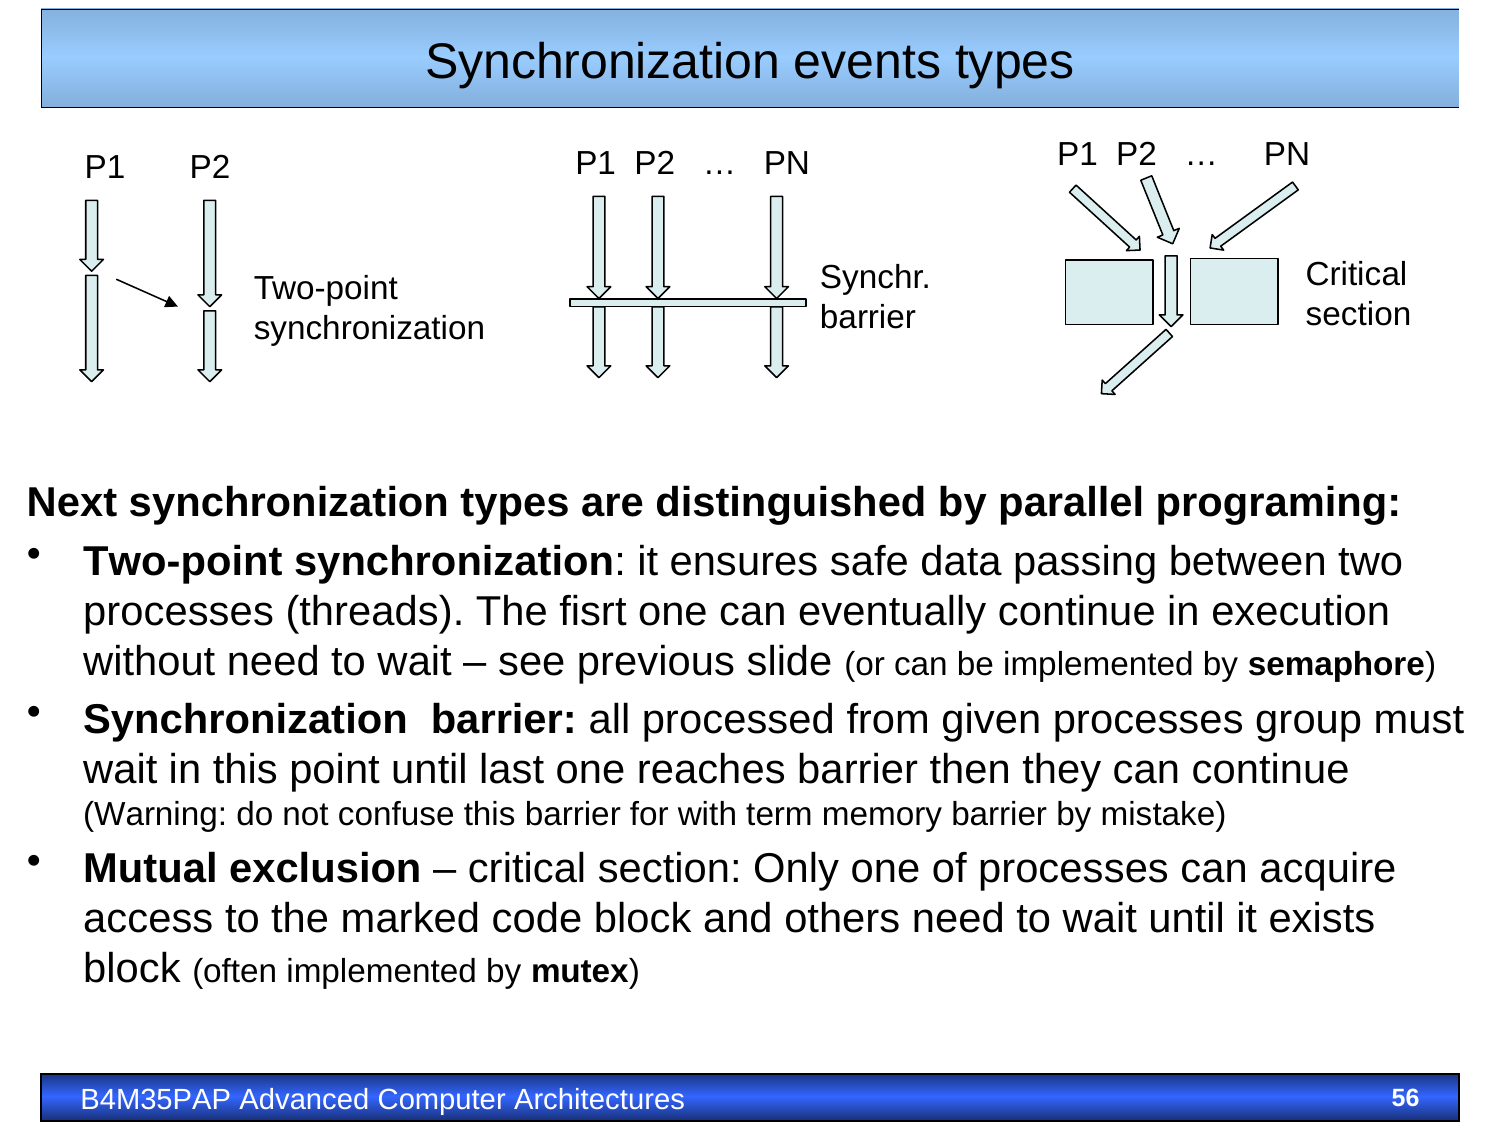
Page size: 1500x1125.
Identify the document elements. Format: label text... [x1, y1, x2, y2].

text_box [116, 279, 178, 307]
text_box P1 P2 … PN [560, 133, 827, 189]
text_box [1140, 180, 1180, 244]
text_box [197, 200, 222, 307]
text_box Synchr. barrier [805, 247, 1031, 343]
text_box [570, 196, 805, 378]
text_box [1101, 329, 1173, 395]
text_box Critical section [1290, 244, 1500, 340]
text_box [1190, 258, 1279, 325]
title Synchronization events types [41, 8, 1459, 108]
list Next synchronization types are distinguished by parallel programing: Two-point synchronization: it ensures safe data passing between two processes (threads). The fisrt one can eventually continue in execution without need to wait – see previous slide (or can be implemented by semaphore) Synchronization barrier: all processed from given processes group must wait in this point until last one reaches barrier then they can continue (Warning: do not confuse this barrier for with term memory barrier by mistake) Mutual exclusion – critical section: Only one of processes can acquire access to the marked code block and others need to wait until it exists block (often implemented by mutex) [11, 467, 1489, 822]
text_box [79, 275, 104, 382]
text_box [197, 310, 222, 382]
text_box [1065, 259, 1154, 325]
text_box Two-point synchronization [238, 258, 506, 354]
text_box [1210, 182, 1299, 251]
text_box P1 P2 … PN [1042, 124, 1357, 180]
text_box P1 P2 [69, 137, 286, 193]
text_box [1159, 255, 1183, 327]
text_box [79, 200, 104, 272]
text_box [1069, 185, 1141, 251]
